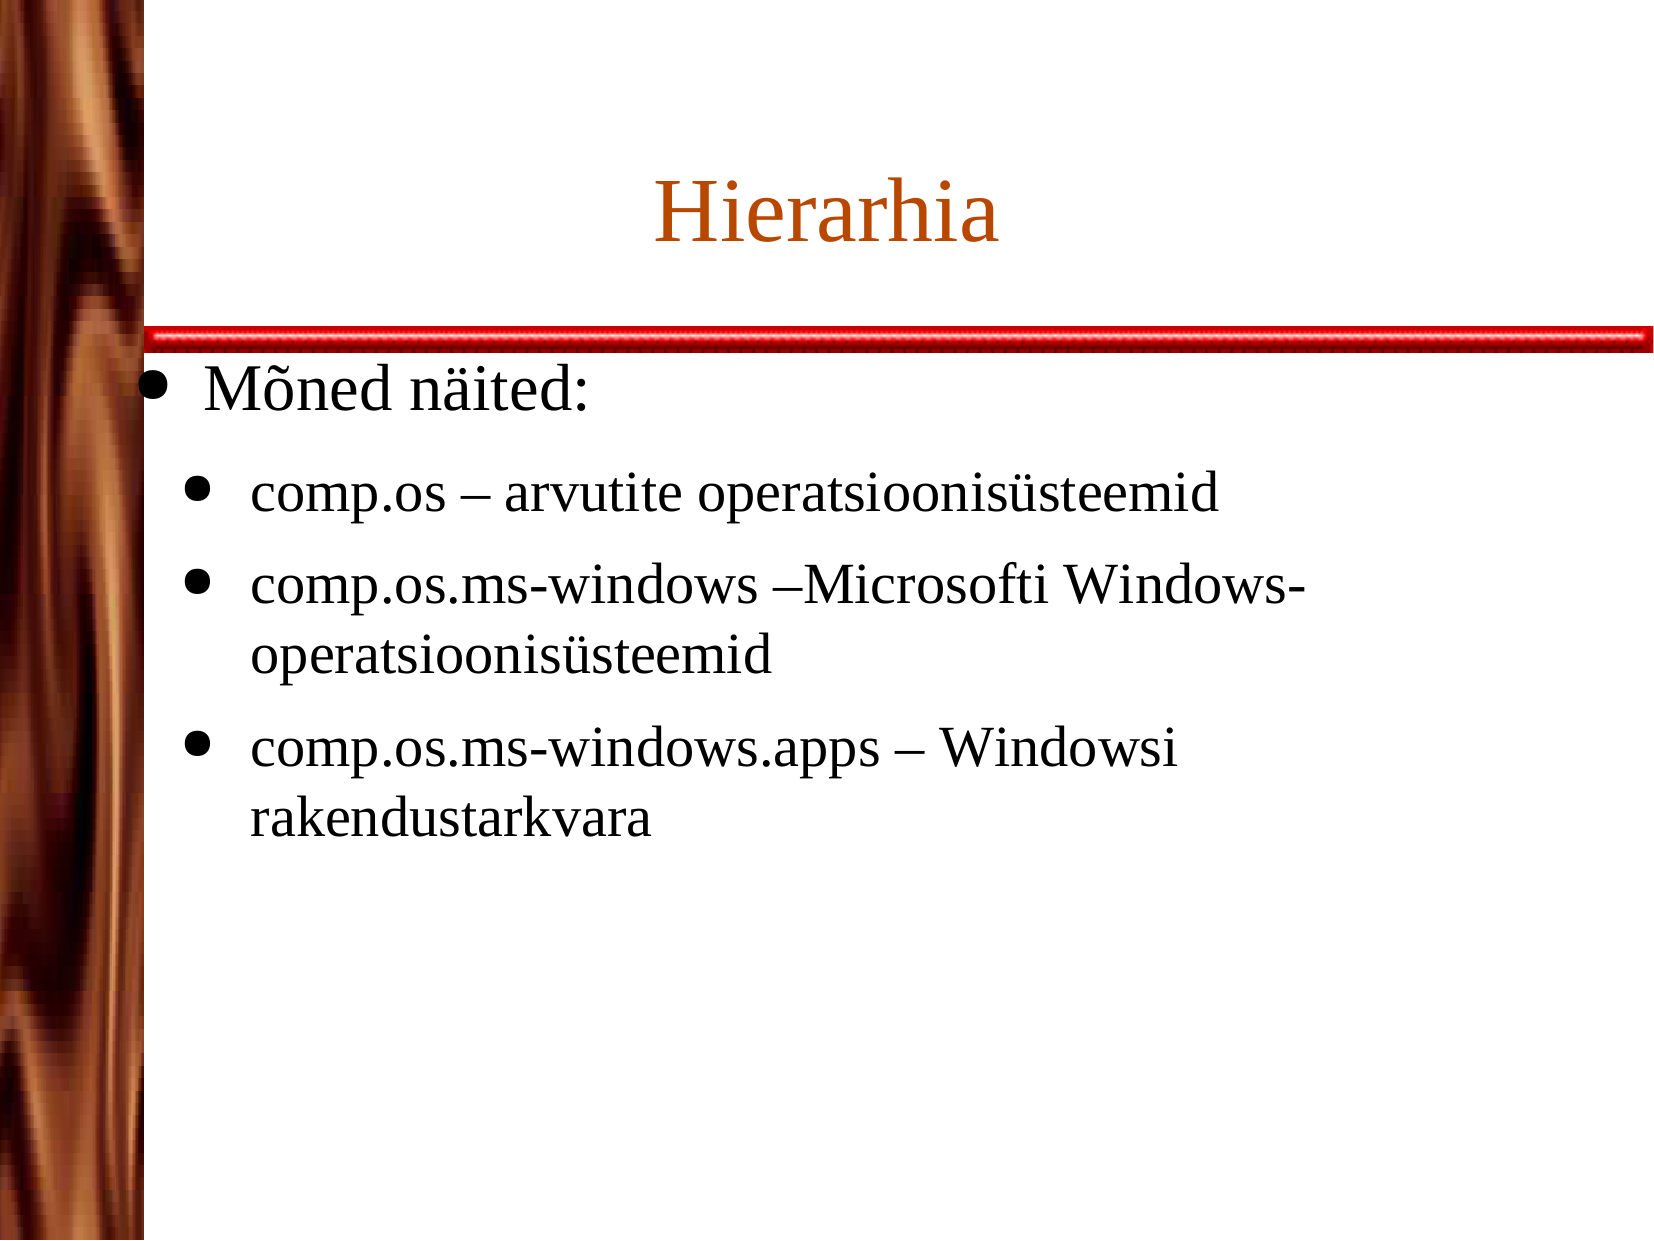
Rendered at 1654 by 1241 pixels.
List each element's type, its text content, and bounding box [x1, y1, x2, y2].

picture [0, 0, 1654, 1240]
list Mõned näited: comp.os – arvutite operatsioonisüsteemid comp.os.ms-windows –Microsofti Windows-operatsioonisüsteemid comp.os.ms-windows.apps – Windowsi rakendustarkvara [121, 344, 1533, 1126]
title Hierarhia [121, 100, 1533, 312]
